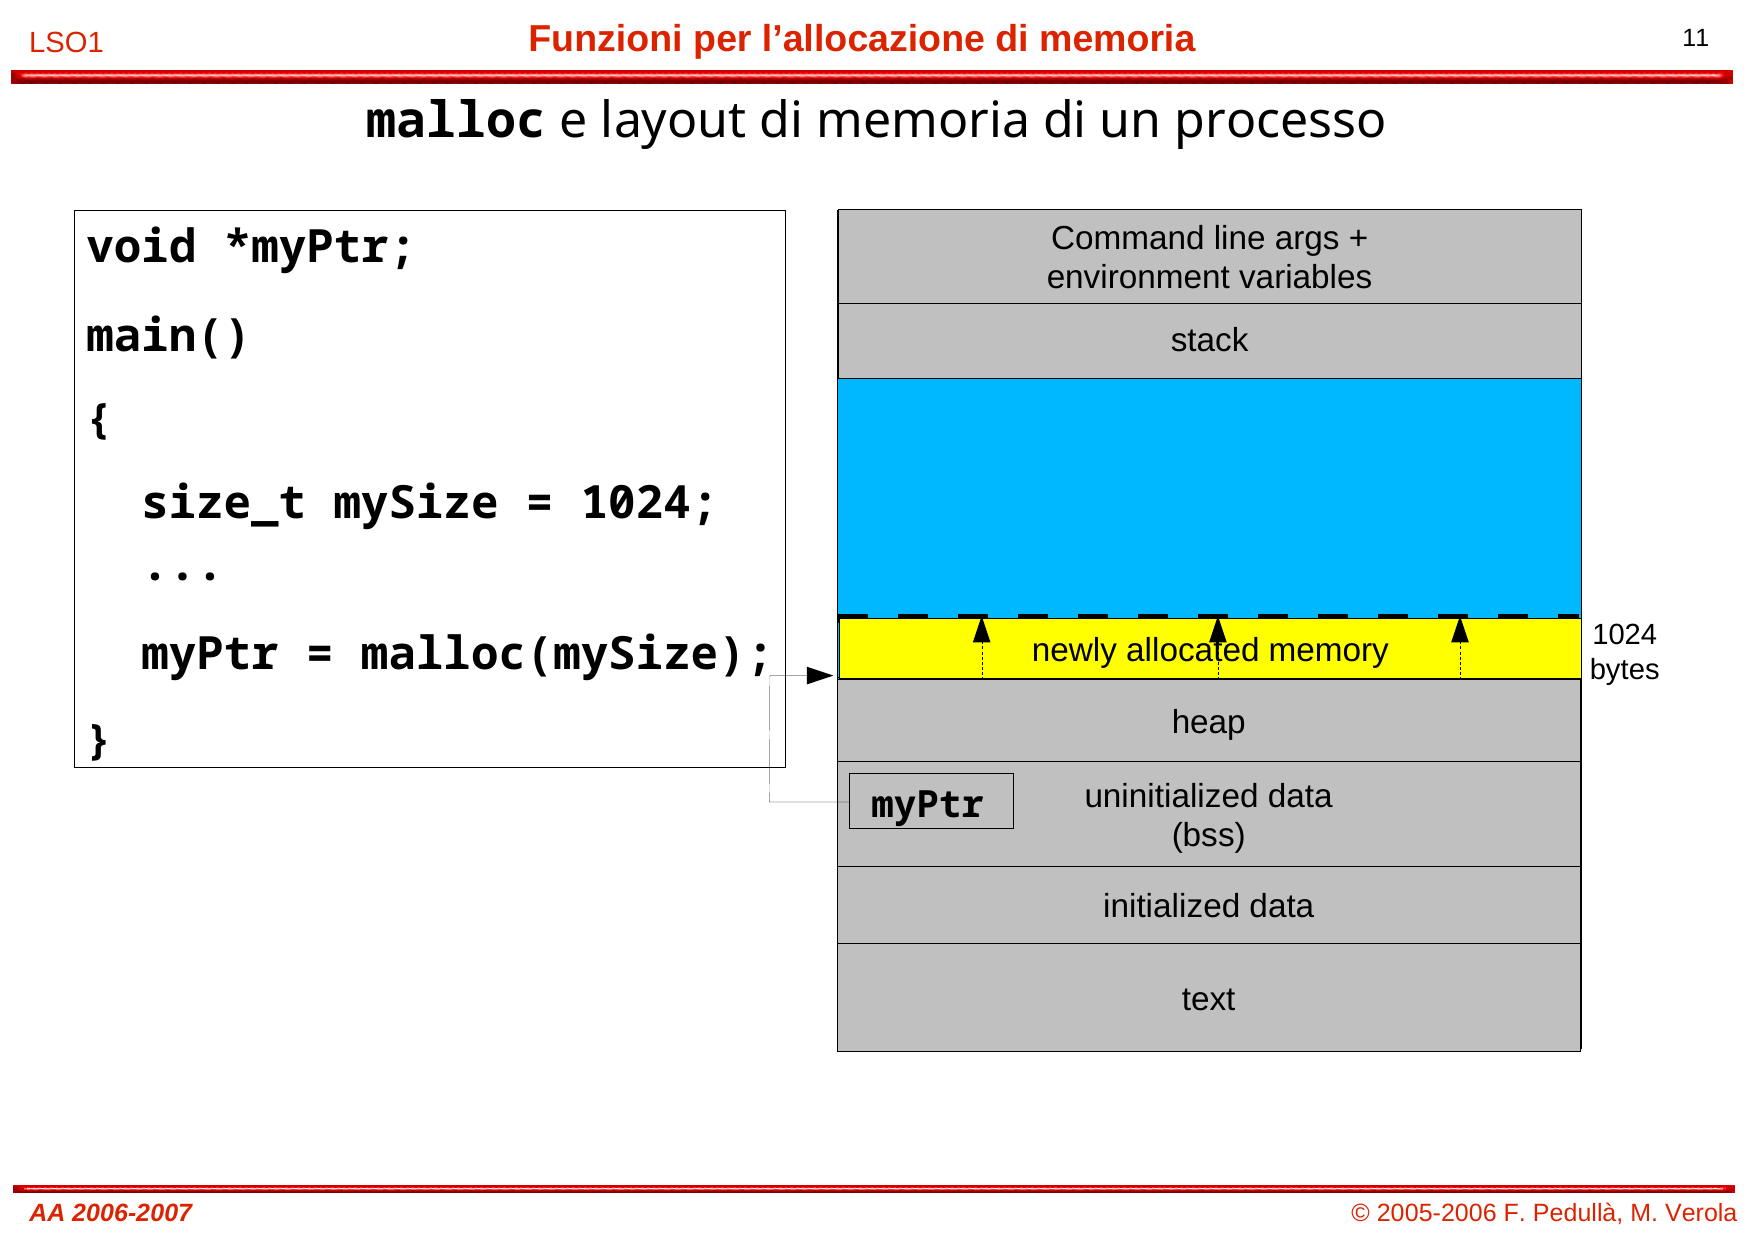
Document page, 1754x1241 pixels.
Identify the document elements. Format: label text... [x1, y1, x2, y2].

text_box myPtr [849, 773, 1014, 829]
text_box void *myPtr; main() { size_t mySize = 1024; ... myPtr = malloc(mySize); } [74, 210, 786, 704]
picture [13, 1185, 1735, 1193]
picture [11, 70, 1733, 84]
text_box initialized data [837, 866, 1581, 943]
text_box text [837, 943, 1581, 1052]
text_box uninitialized data (bss) [837, 761, 1581, 866]
text_box stack [838, 304, 1582, 379]
text_box newly allocated memory [839, 618, 1573, 679]
text_box heap [837, 679, 1581, 761]
text_box 1024 bytes [1573, 616, 1676, 684]
title malloc e layout di memoria di un processo [294, 72, 1460, 168]
text_box Command line args + environment variables [838, 209, 1582, 304]
text_box [837, 210, 1582, 618]
